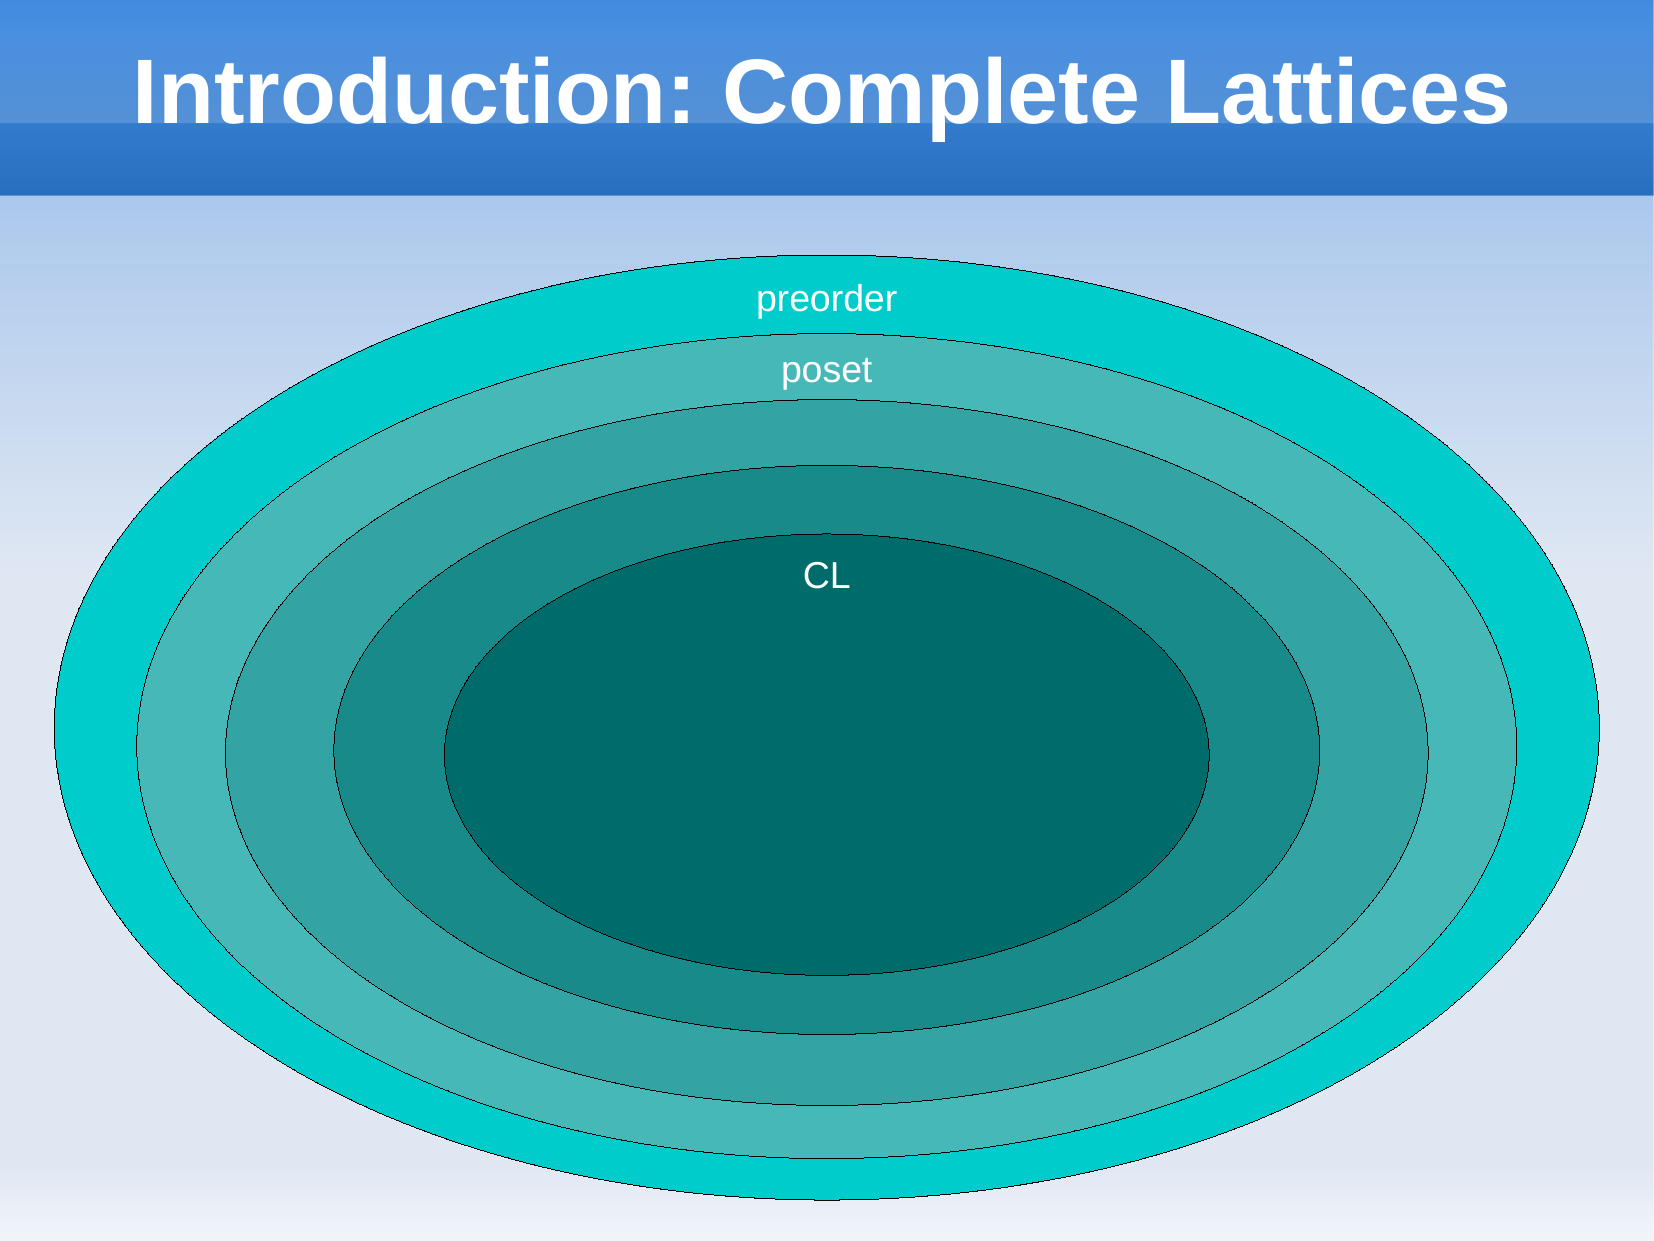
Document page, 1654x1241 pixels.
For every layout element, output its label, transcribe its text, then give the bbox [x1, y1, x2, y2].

text_box [54, 255, 1600, 1201]
text_box CL [788, 547, 866, 605]
text_box preorder [741, 270, 913, 327]
text_box poset [766, 340, 888, 398]
picture [0, 0, 1654, 1241]
title Introduction: Complete Lattices [59, 0, 1588, 188]
